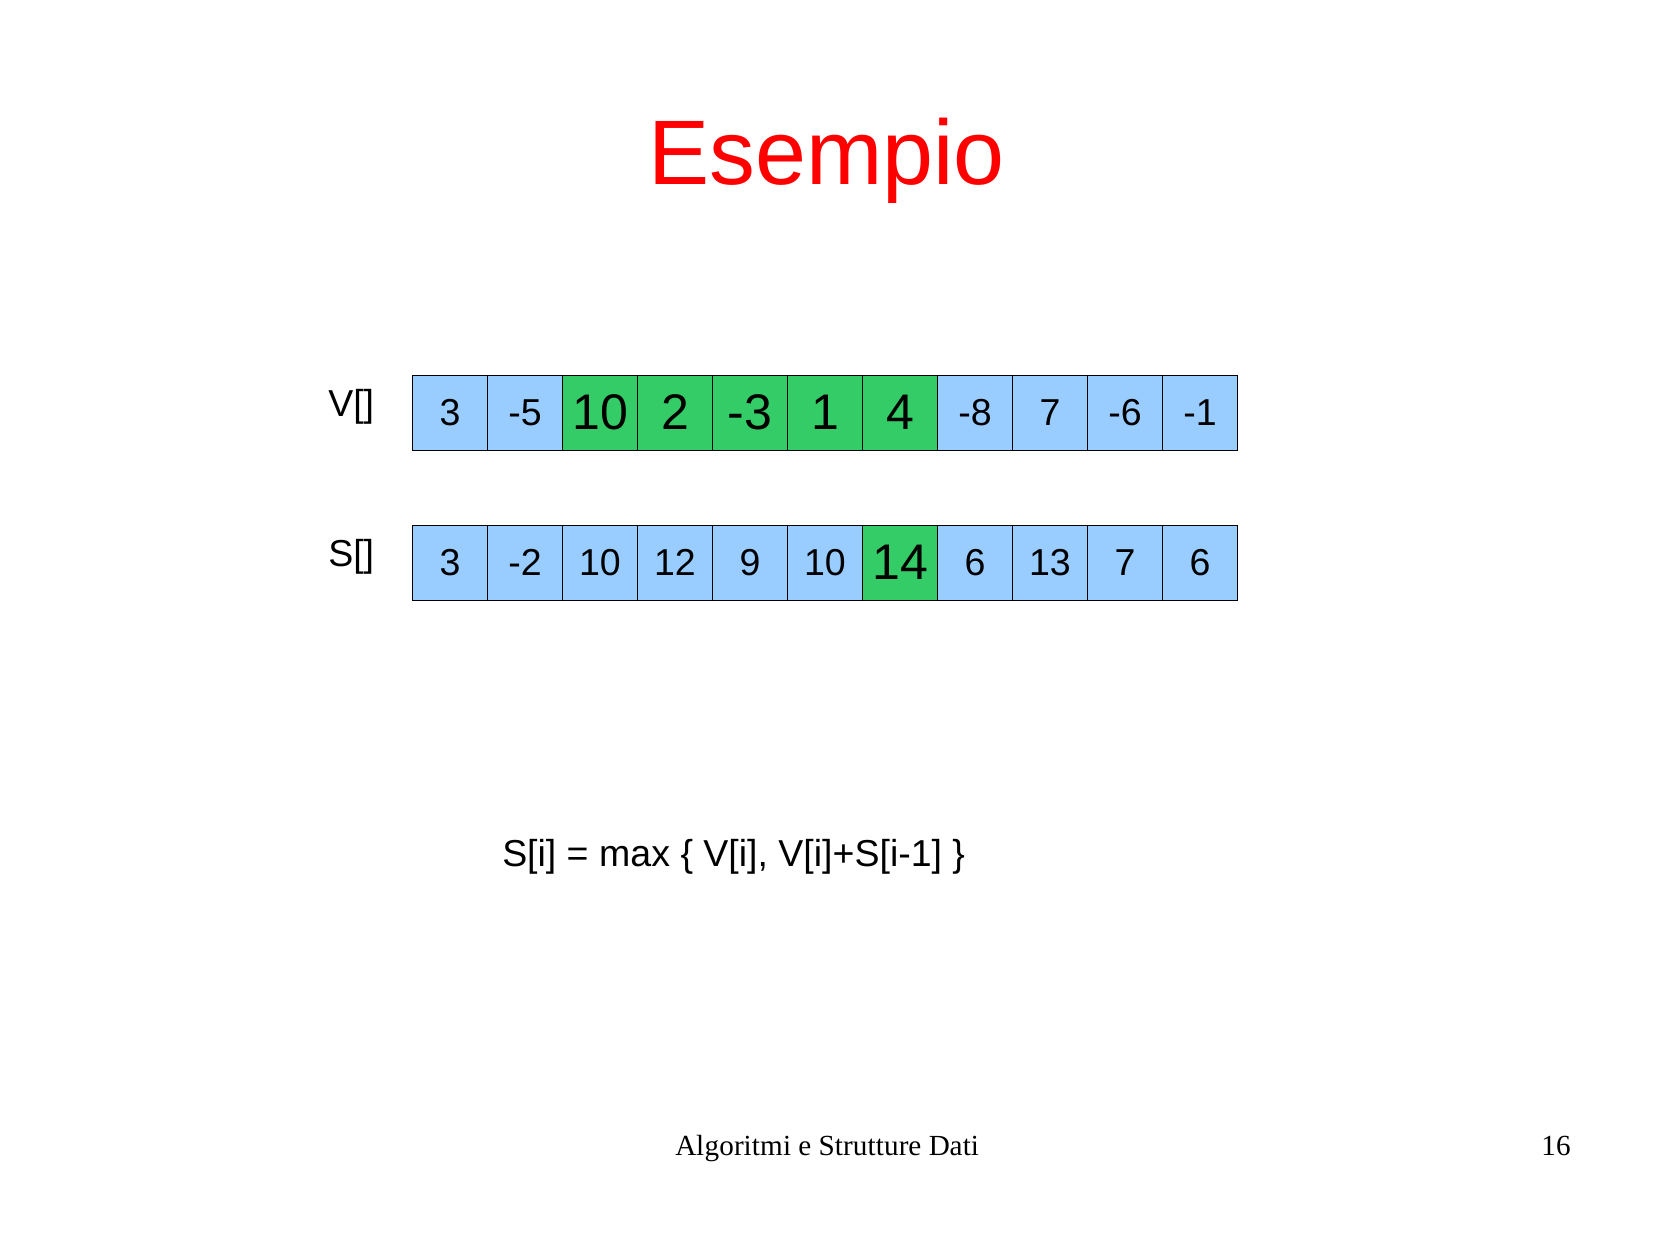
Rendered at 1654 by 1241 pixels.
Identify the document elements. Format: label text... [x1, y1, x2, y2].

text_box 4 [862, 375, 937, 451]
text_box 2 [637, 375, 712, 451]
text_box -8 [937, 375, 1012, 451]
text_box -5 [487, 375, 562, 451]
text_box 13 [1012, 525, 1087, 601]
text_box S[i] = max { V[i], V[i]+S[i-1] } [487, 825, 1126, 882]
text_box -3 [712, 375, 787, 451]
text_box 3 [412, 525, 487, 601]
text_box -1 [1162, 375, 1238, 451]
text_box V[] [313, 375, 390, 432]
text_box 10 [562, 525, 637, 601]
text_box 10 [787, 525, 862, 601]
text_box 1 [787, 375, 862, 451]
text_box 3 [412, 375, 487, 451]
text_box S[] [313, 525, 390, 582]
text_box 6 [1162, 525, 1238, 601]
text_box -6 [1087, 375, 1162, 451]
text_box 14 [862, 525, 937, 601]
text_box 6 [937, 525, 1012, 601]
text_box 12 [637, 525, 712, 601]
text_box 10 [562, 375, 637, 451]
text_box 7 [1087, 525, 1162, 601]
text_box -2 [487, 525, 562, 601]
text_box 9 [712, 525, 787, 601]
text_box 7 [1012, 375, 1087, 451]
title Esempio [82, 49, 1571, 257]
